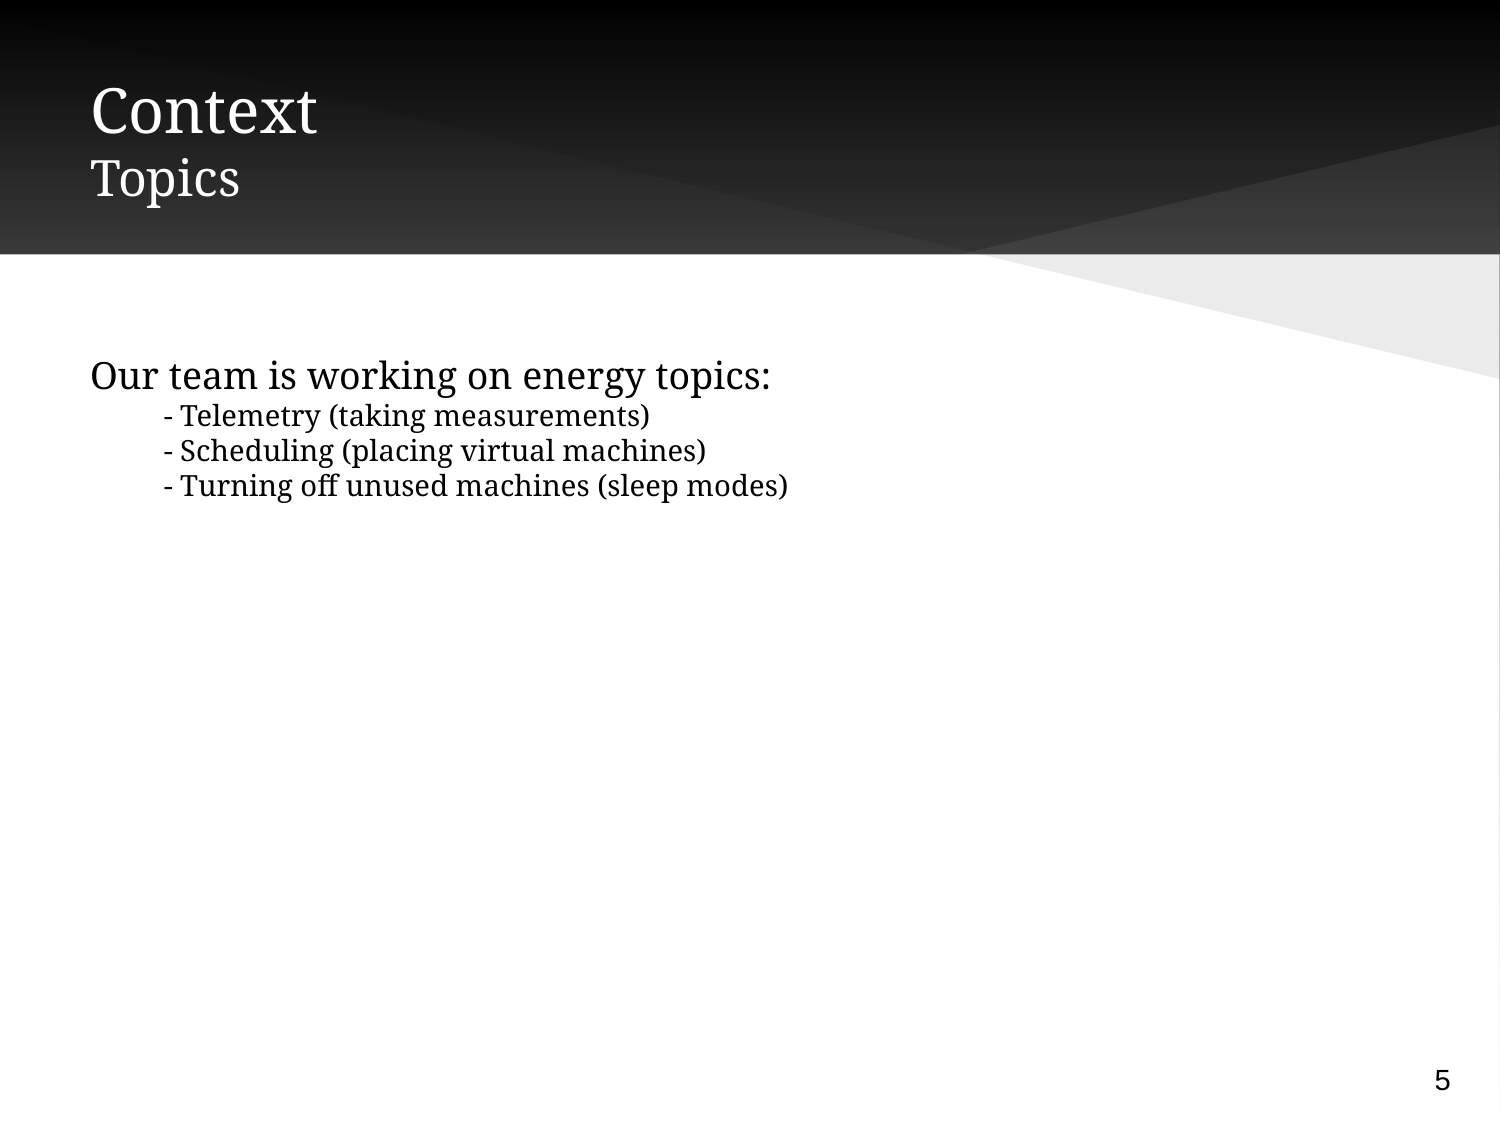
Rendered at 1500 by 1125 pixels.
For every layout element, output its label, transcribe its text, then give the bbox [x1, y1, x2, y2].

text_box 5 [1419, 1046, 1471, 1097]
list Our team is working on energy topics: - Telemetry (taking measurements) - Scheduling (placing virtual machines) - Turning off unused machines (sleep modes) [75, 262, 1425, 1078]
title Context Topics [75, 45, 1425, 233]
